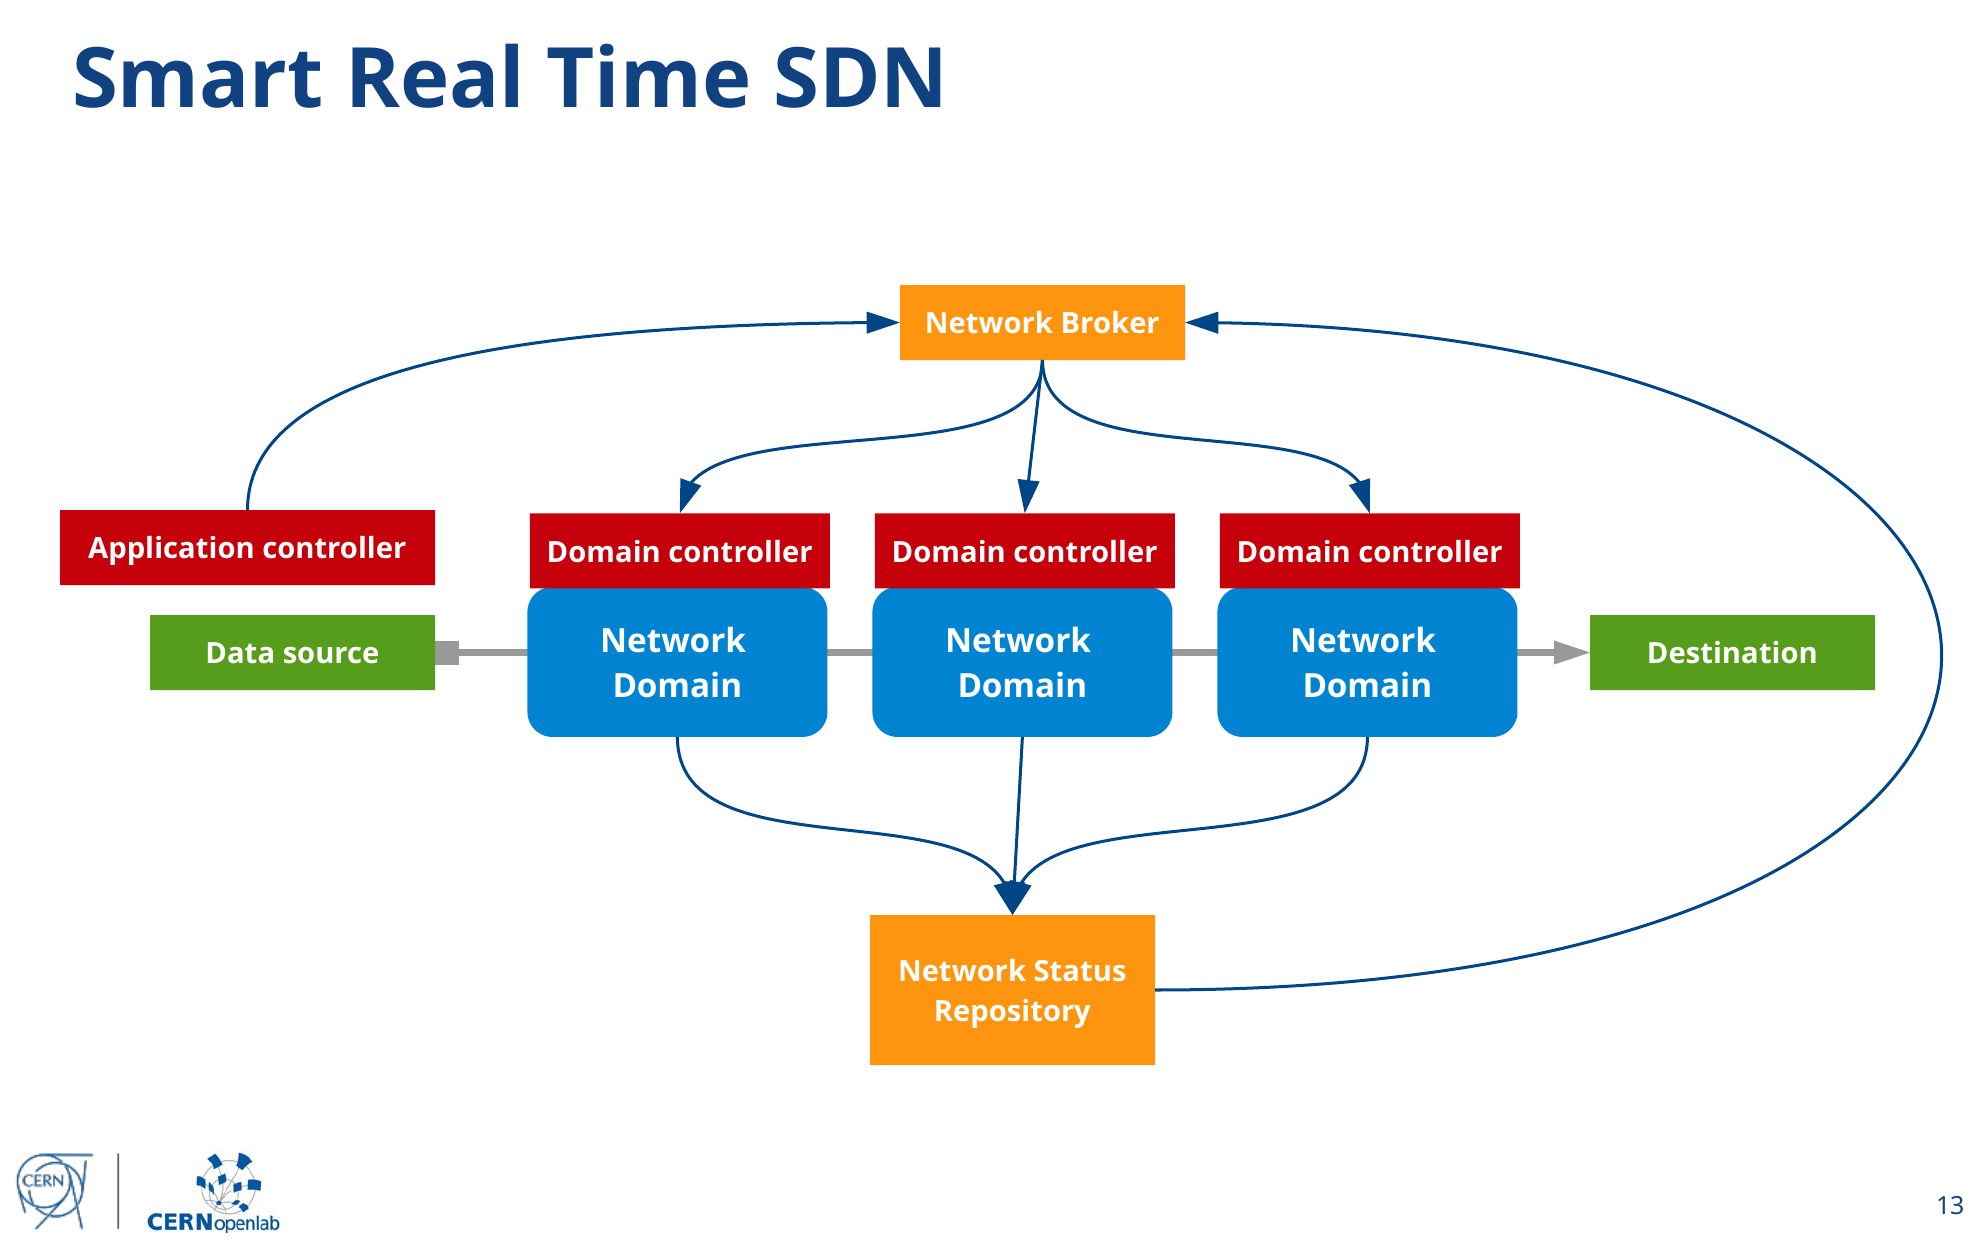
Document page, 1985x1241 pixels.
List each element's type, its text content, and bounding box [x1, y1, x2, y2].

text_box Application controller [60, 510, 436, 586]
text_box Network Domain [872, 589, 1173, 737]
picture [142, 1148, 286, 1233]
text_box Network Broker [900, 285, 1186, 361]
text_box Domain controller [874, 513, 1175, 589]
picture [51, 1200, 64, 1215]
text_box Network Domain [527, 589, 828, 737]
text_box Domain controller [529, 513, 830, 589]
text_box Destination [1590, 615, 1876, 691]
picture [19, 1188, 64, 1207]
text_box Data source [150, 615, 436, 691]
text_box Network Status Repository [870, 915, 1156, 1066]
title Smart Real Time SDN [72, 0, 1834, 166]
picture [16, 1188, 64, 1236]
text_box Domain controller [1219, 513, 1520, 589]
picture [38, 1207, 55, 1215]
text_box Network Domain [1217, 589, 1518, 737]
